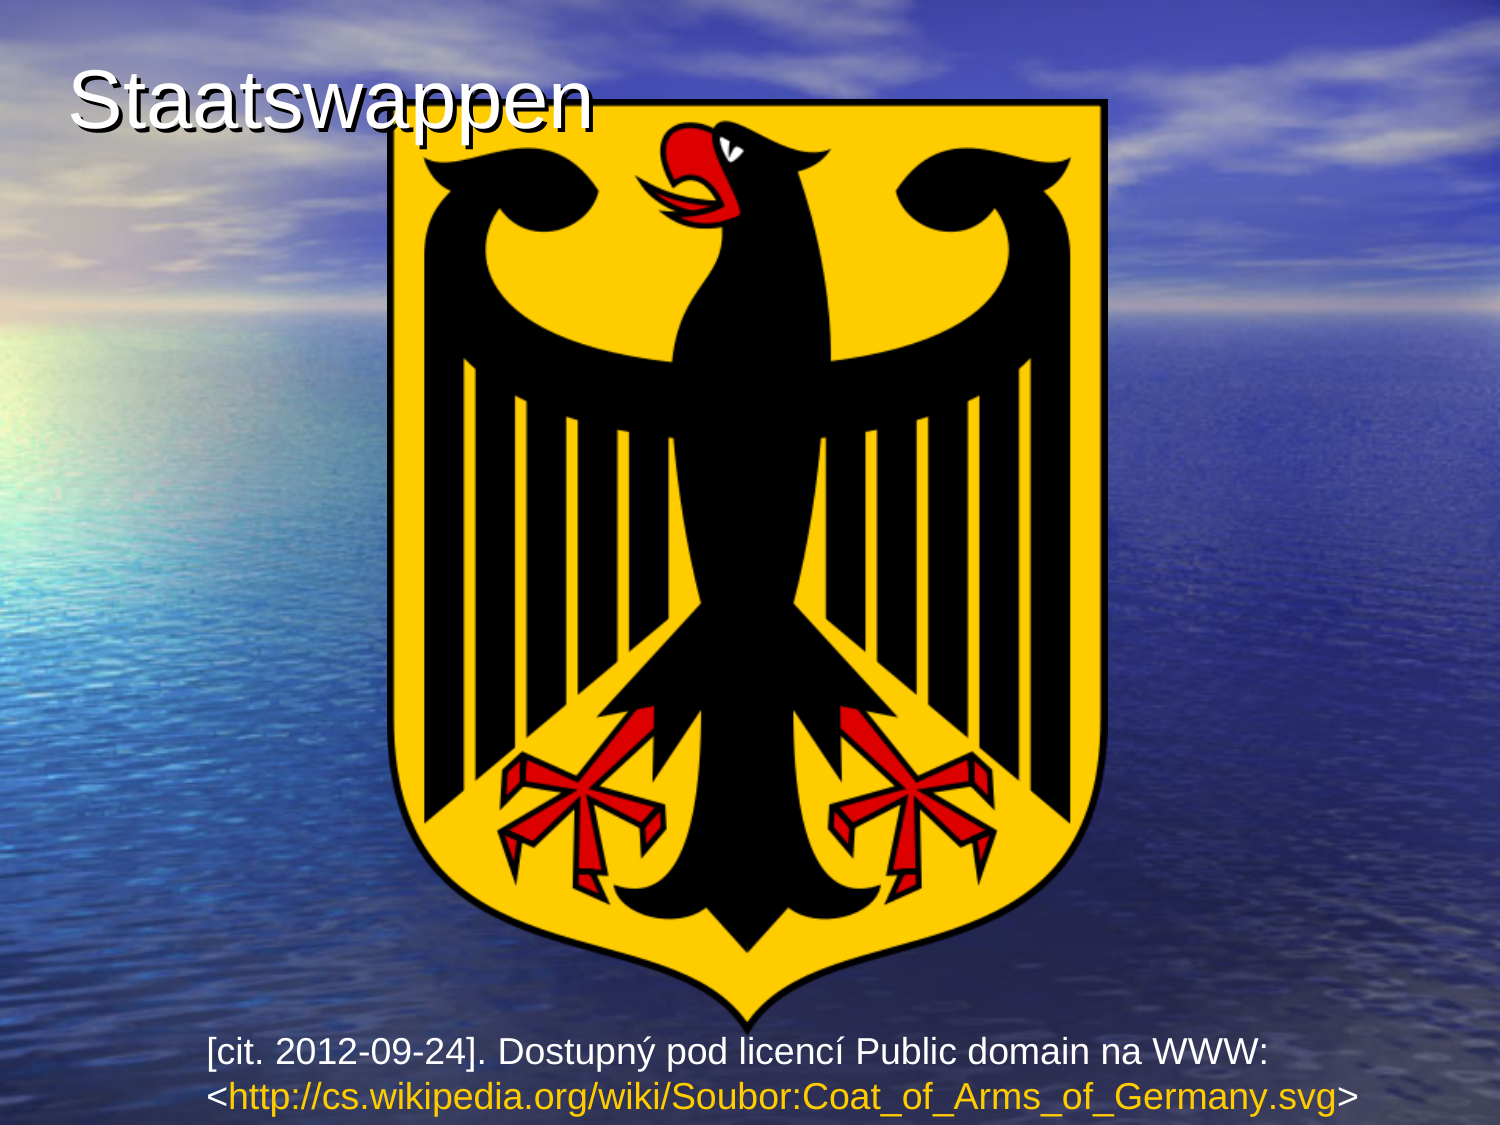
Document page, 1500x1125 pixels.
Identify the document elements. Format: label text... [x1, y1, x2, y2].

text_box Staatswappen [53, 37, 611, 153]
text_box [cit. 2012-09-24]. Dostupný pod licencí Public domain na WWW: <http://cs.wikipedia.org/wiki/Soubor:Coat_of_Arms_of_Germany.svg> [191, 1019, 1375, 1125]
picture [0, 0, 1500, 1125]
